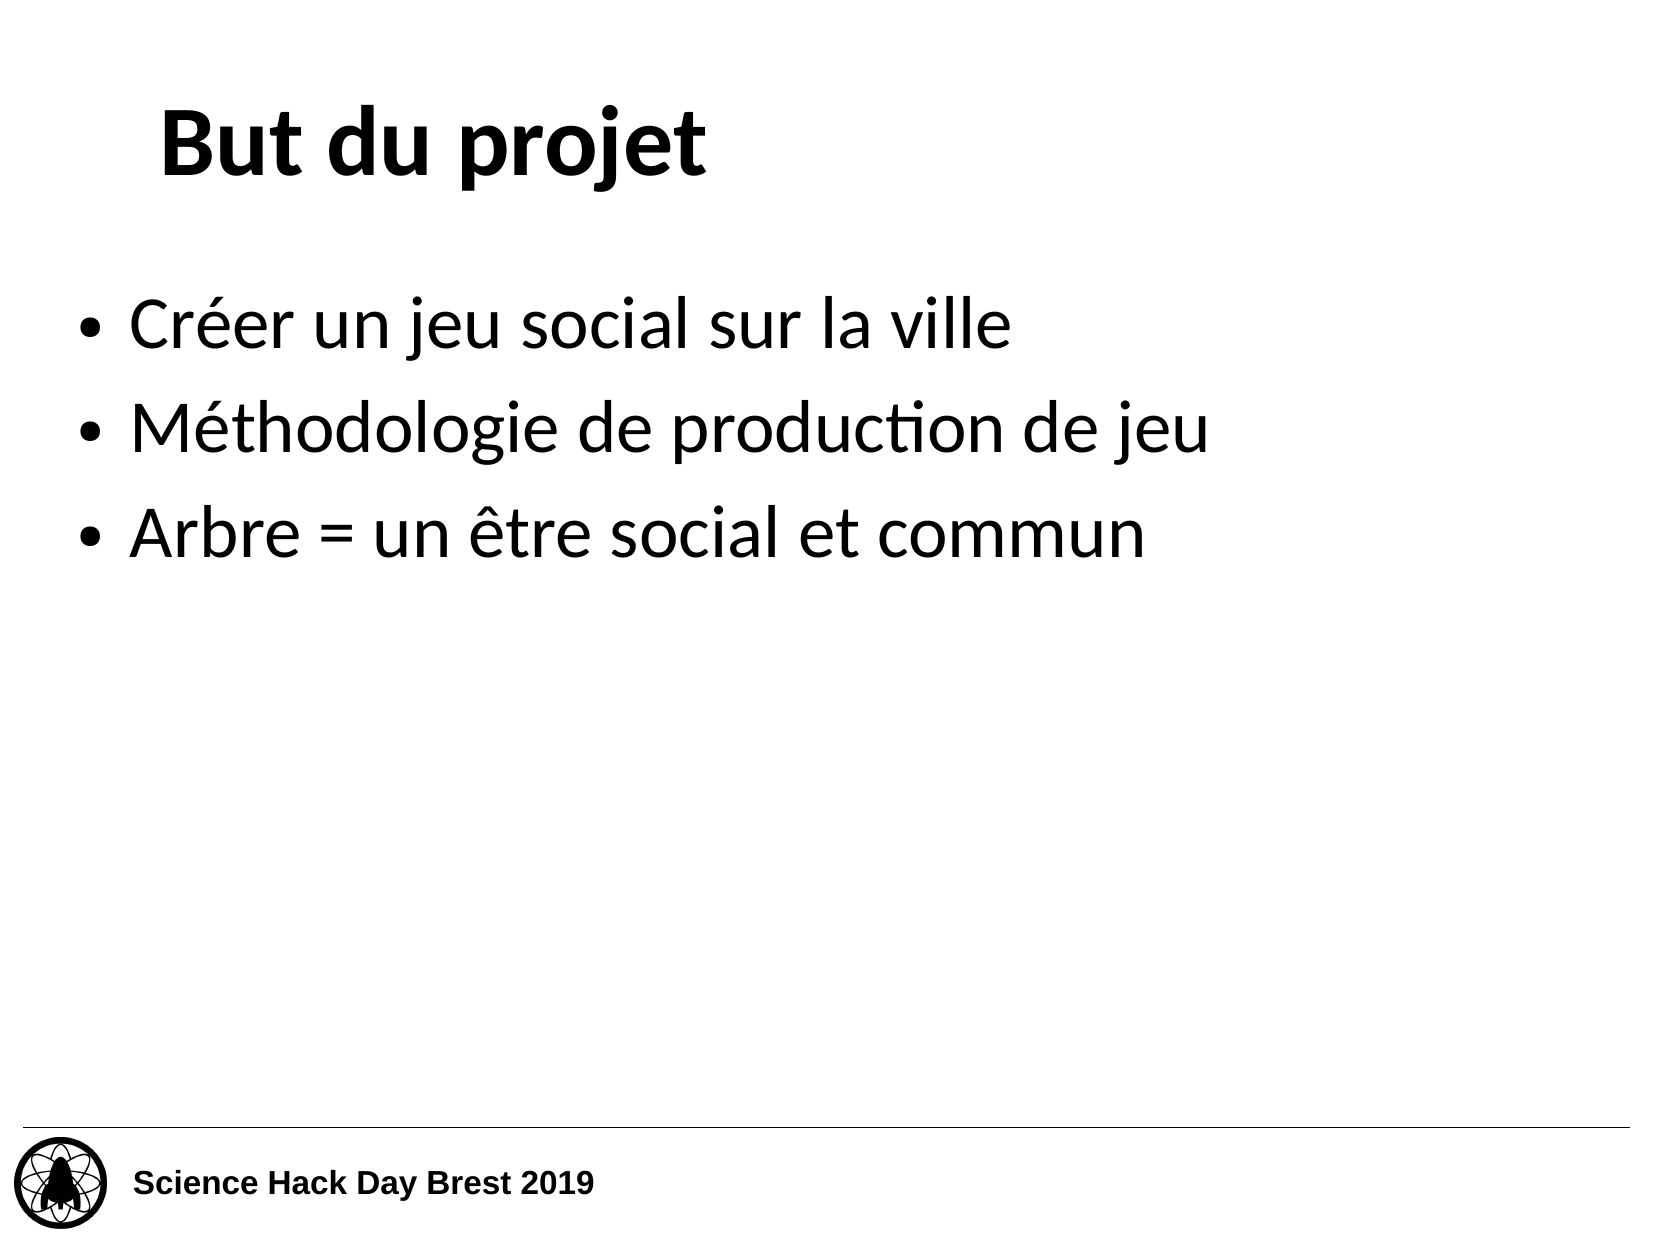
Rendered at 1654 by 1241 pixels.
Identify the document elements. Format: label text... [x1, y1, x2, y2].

picture [14, 1137, 107, 1230]
list Créer un jeu social sur la ville Méthodologie de production de jeu Arbre = un être social et commun [59, 291, 1548, 1115]
text_box Science Hack Day Brest 2019 [118, 1157, 1040, 1210]
title But du projet [11, 47, 1347, 255]
